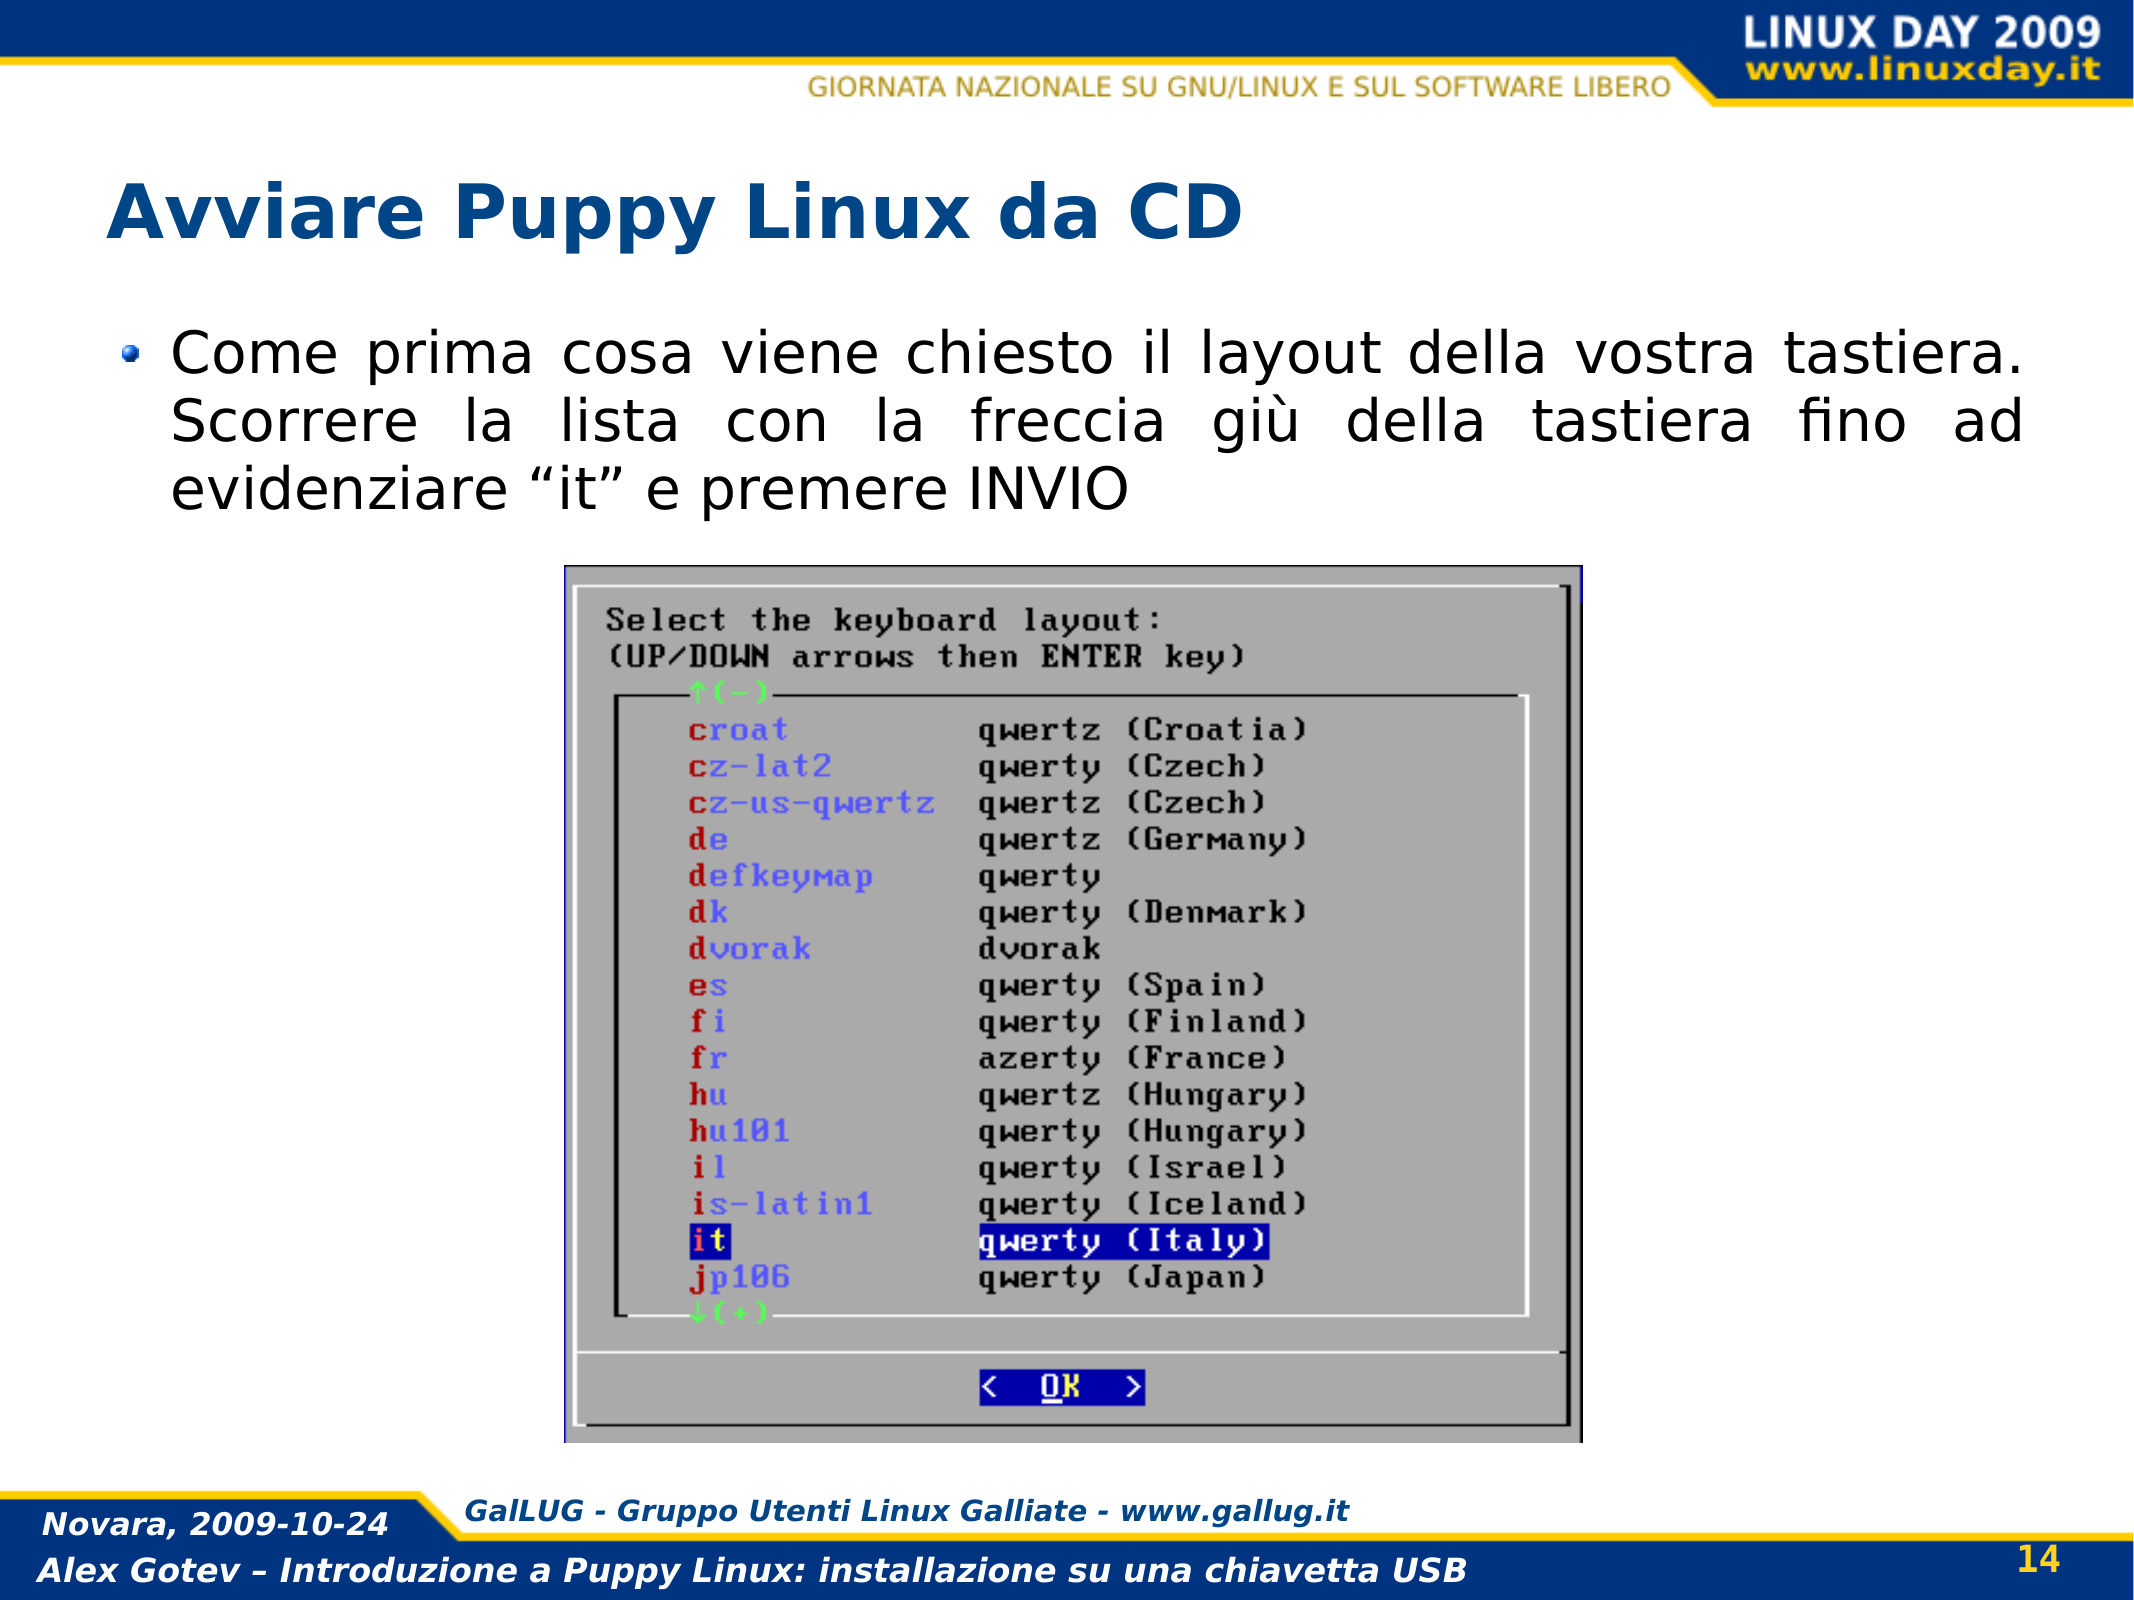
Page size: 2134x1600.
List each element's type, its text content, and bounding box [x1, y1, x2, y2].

title Avviare Puppy Linux da CD [106, 159, 2080, 267]
picture [0, 0, 2134, 1600]
list Come prima cosa viene chiesto il layout della vostra tastiera. Scorrere la lista con la freccia giù della tastiera fino ad evidenziare “it” e premere INVIO [106, 319, 2027, 1441]
